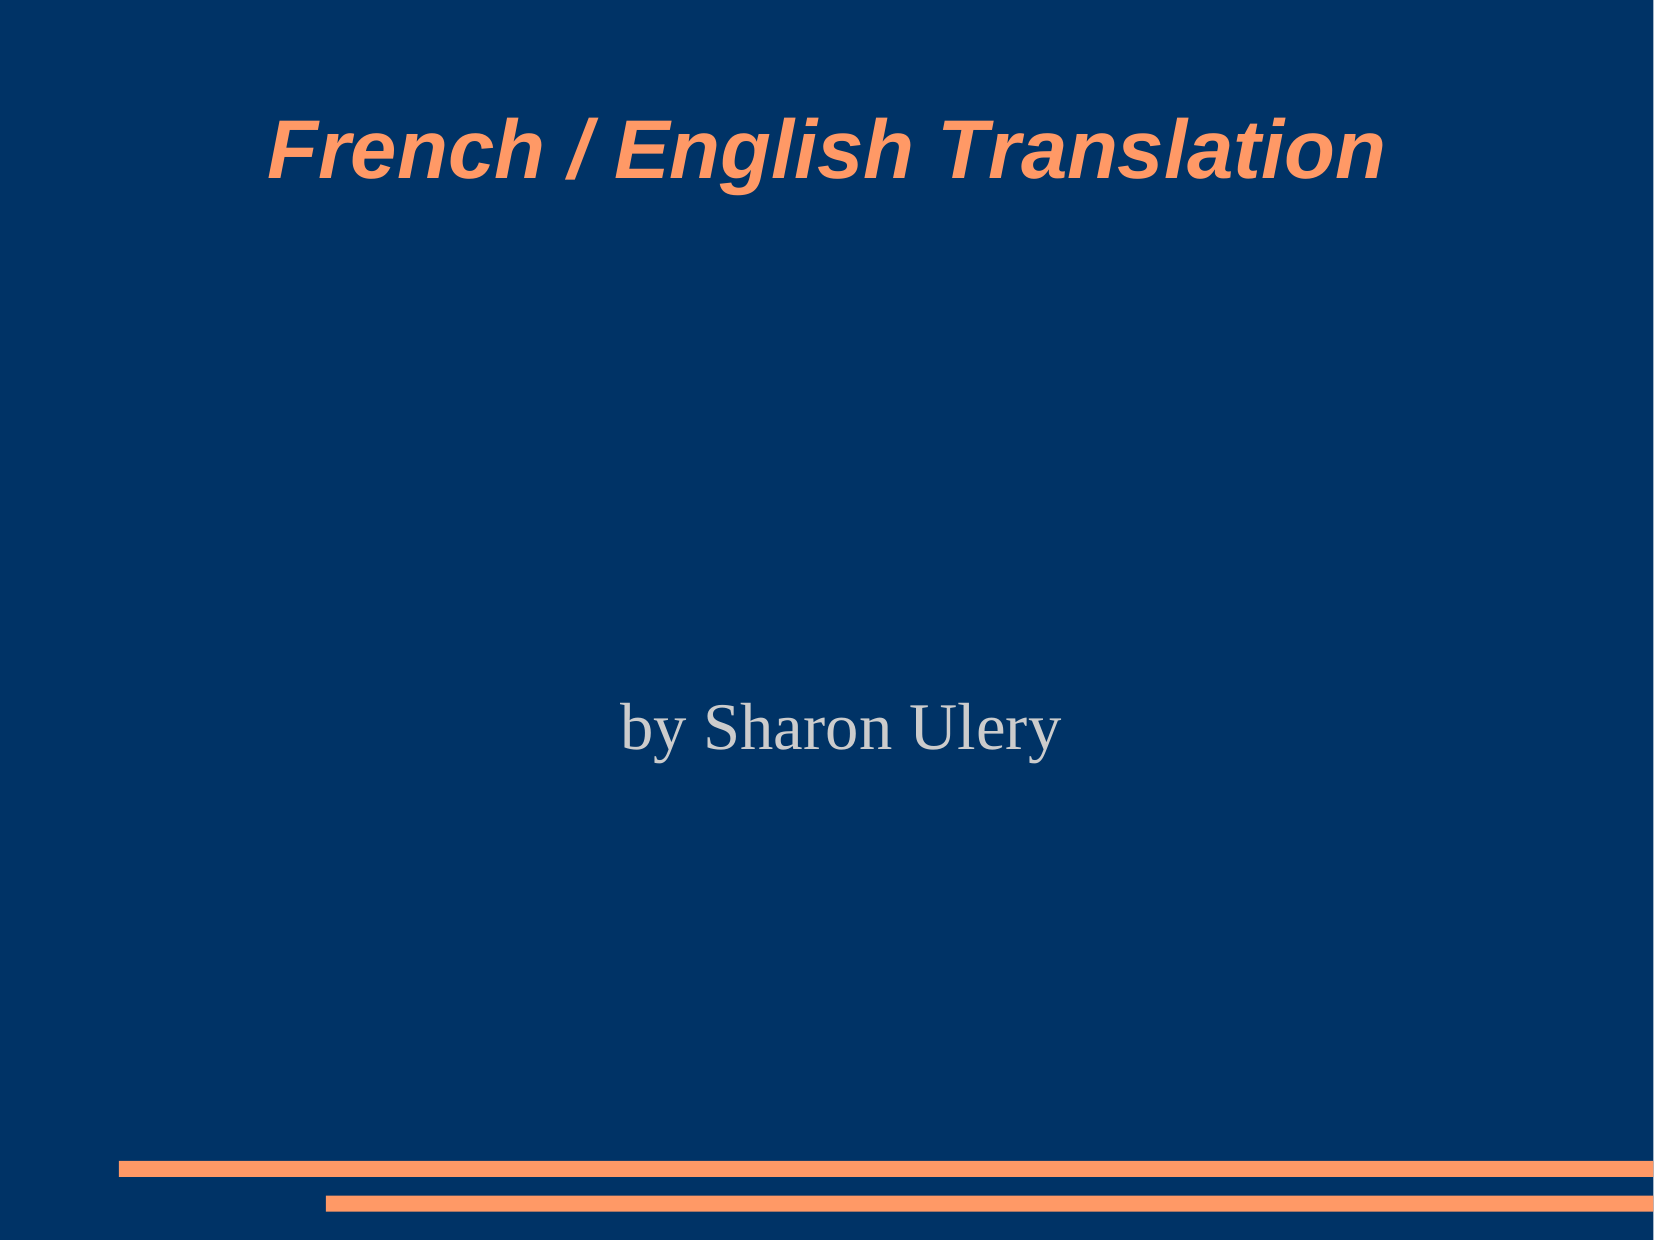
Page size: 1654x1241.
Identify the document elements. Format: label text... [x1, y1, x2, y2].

title French / English Translation [121, 46, 1534, 254]
subtitle by Sharon Ulery [121, 322, 1561, 1133]
